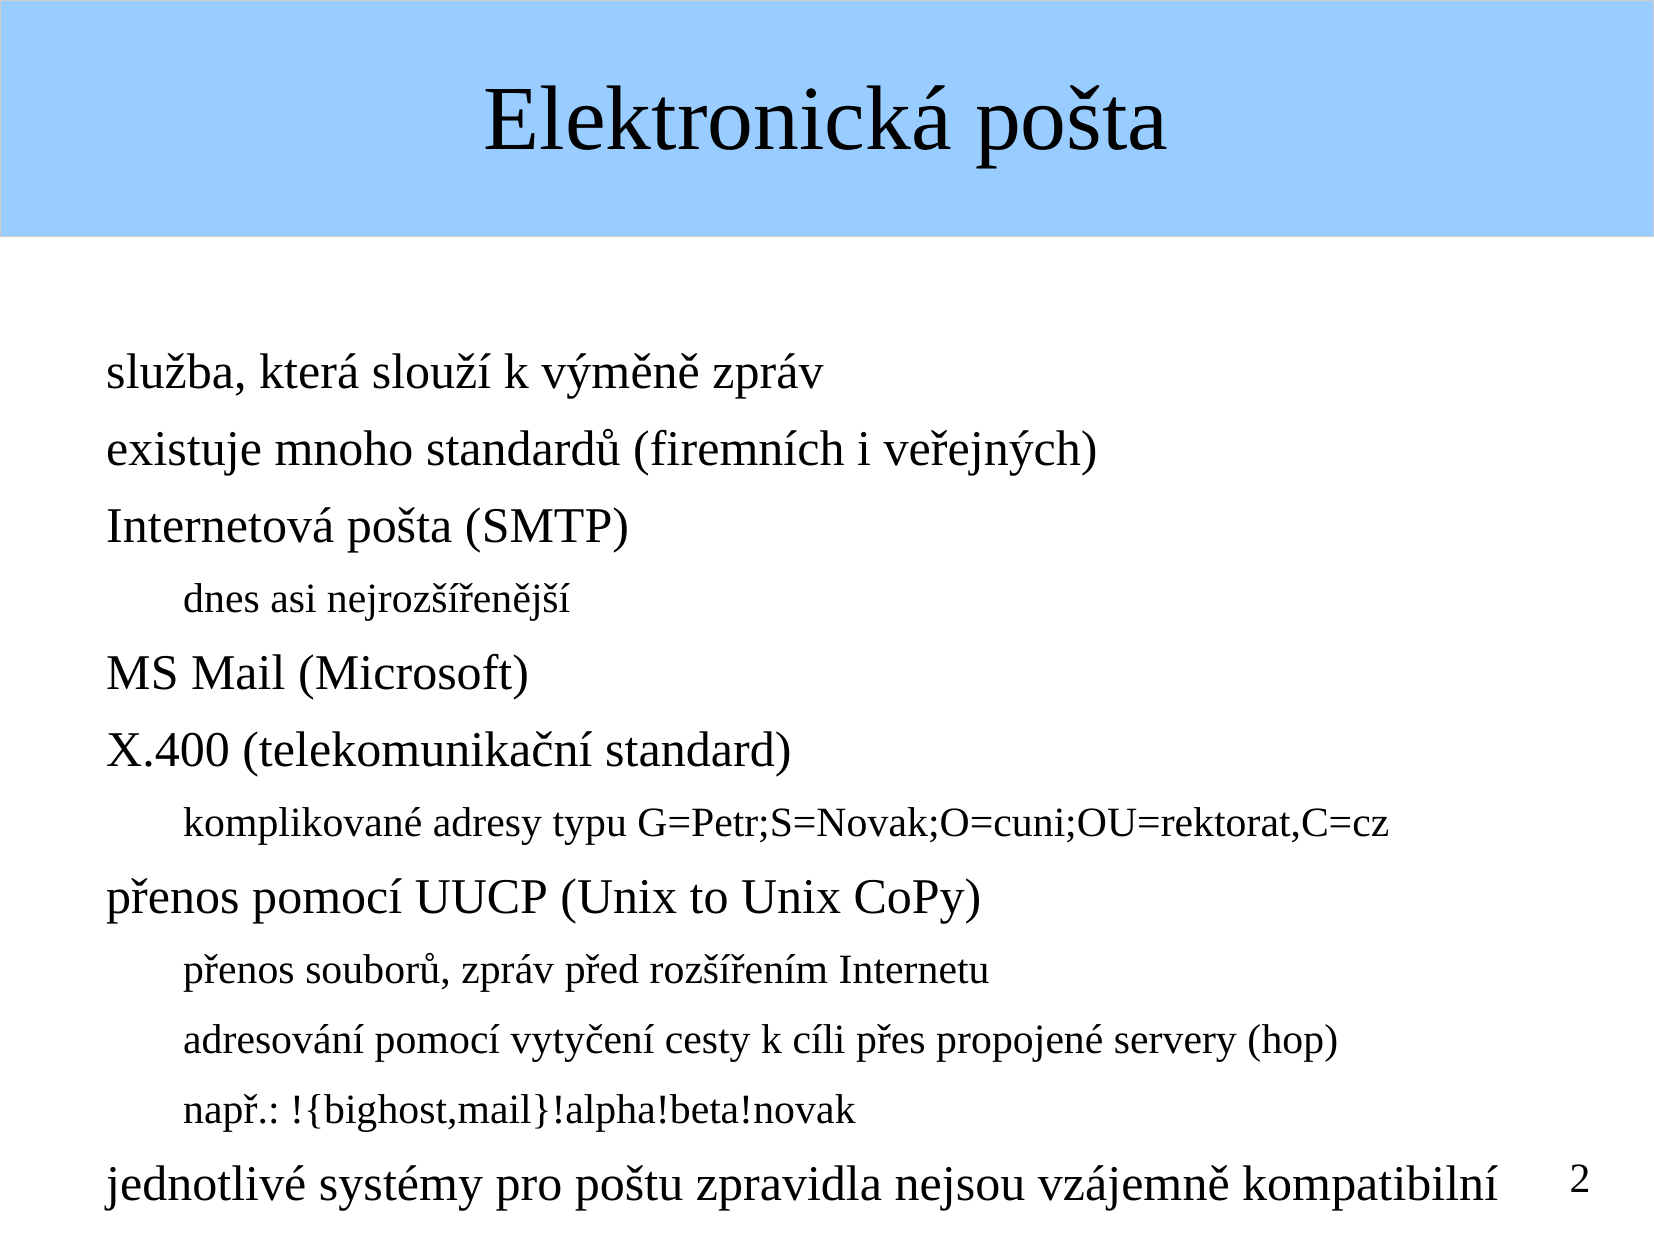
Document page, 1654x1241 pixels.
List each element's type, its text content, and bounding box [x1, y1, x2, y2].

title Elektronická pošta [0, 0, 1654, 237]
list služba, která slouží k výměně zpráv existuje mnoho standardů (firemních i veřejných) Internetová pošta (SMTP) dnes asi nejrozšířenější MS Mail (Microsoft) X.400 (telekomunikační standard) komplikované adresy typu G=Petr;S=Novak;O=cuni;OU=rektorat,C=cz přenos pomocí UUCP (Unix to Unix CoPy) přenos souborů, zpráv před rozšířením Internetu adresování pomocí vytyčení cesty k cíli přes propojené servery (hop) např.: !{bighost,mail}!alpha!beta!novak jednotlivé systémy pro poštu zpravidla nejsou vzájemně kompatibilní [88, 343, 1565, 1212]
